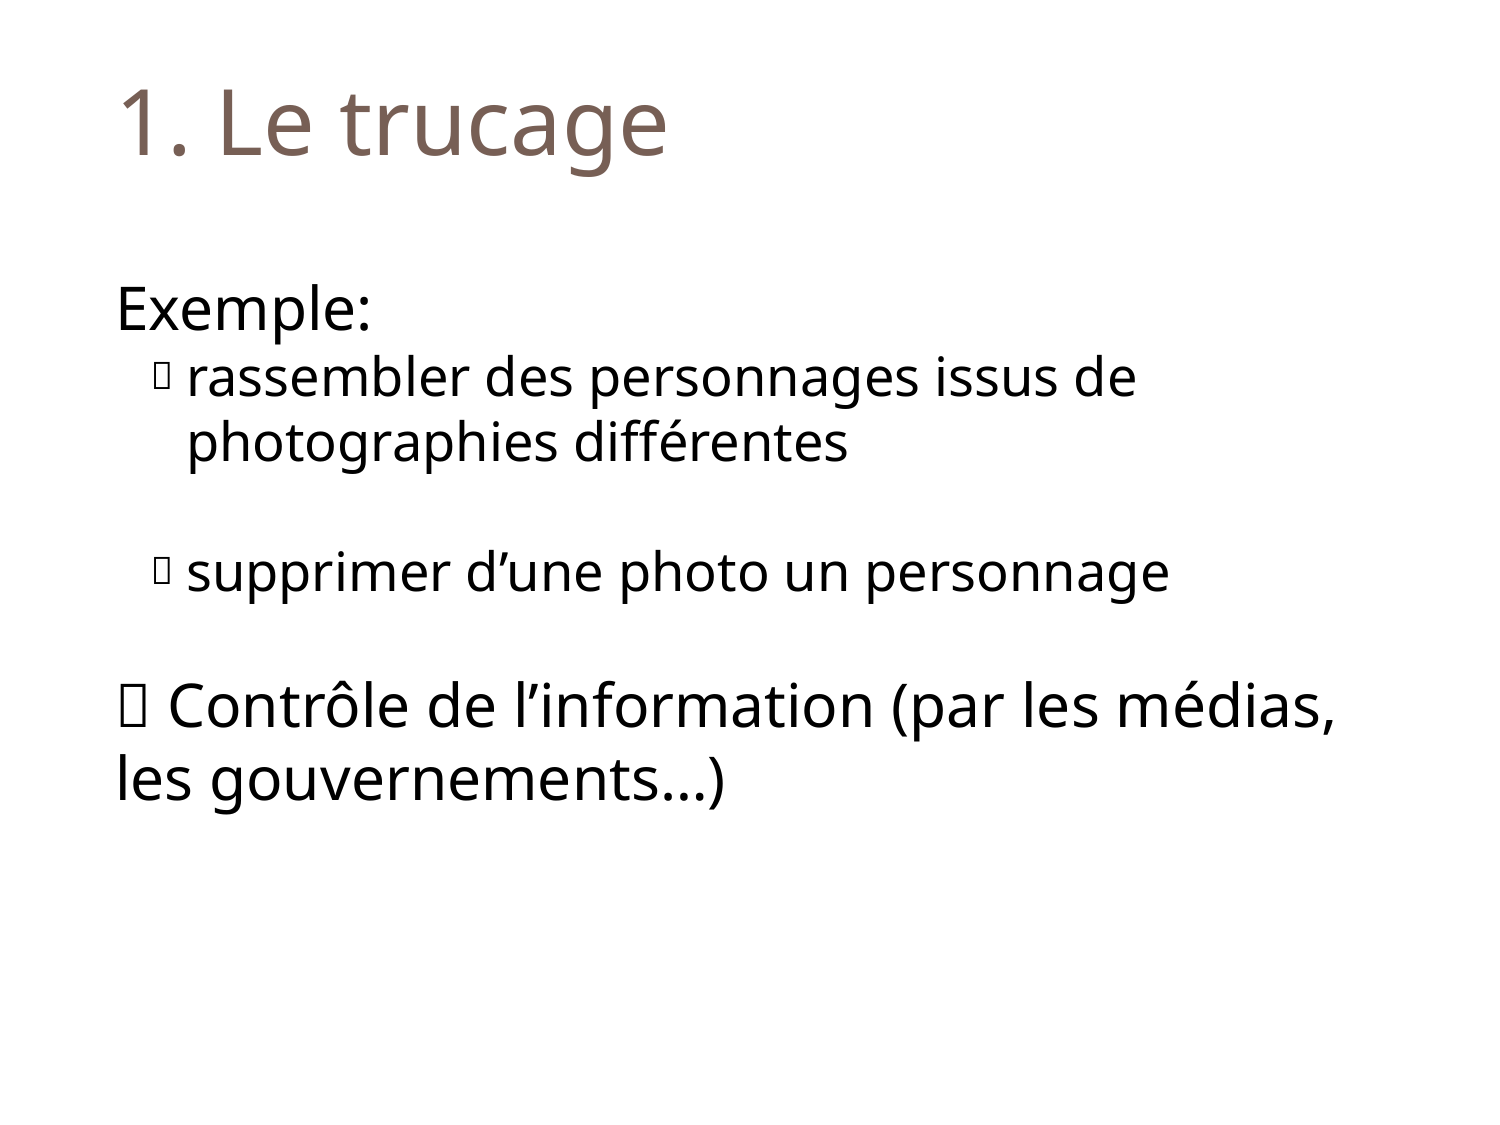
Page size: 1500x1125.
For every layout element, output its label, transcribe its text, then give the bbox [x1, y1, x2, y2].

text_box Exemple: rassembler des personnages issus de photographies différentes supprimer d’une photo un personnage  Contrôle de l’information (par les médias, les gouvernements…) [100, 262, 1438, 1000]
text_box 1. Le trucage [100, 37, 1438, 200]
